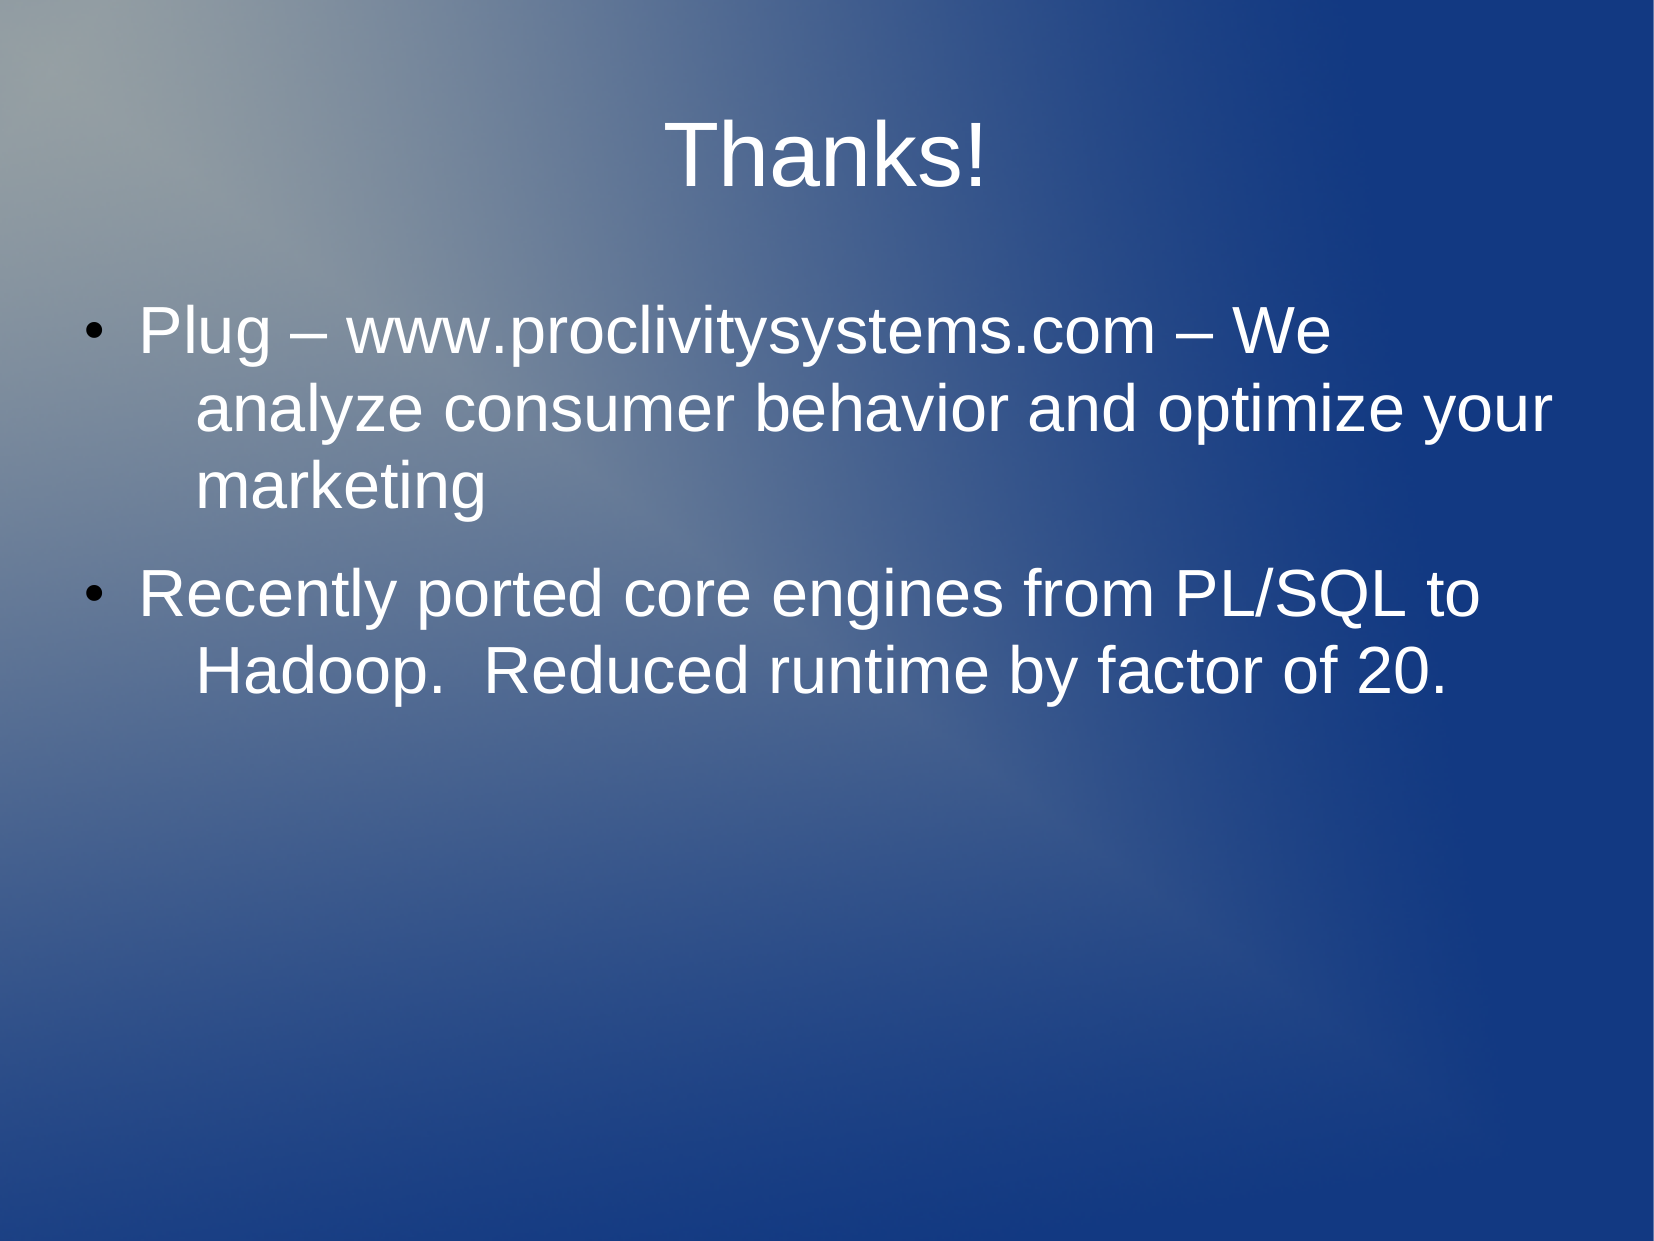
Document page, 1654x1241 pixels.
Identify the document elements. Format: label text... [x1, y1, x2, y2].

list Plug – www.proclivitysystems.com – We analyze consumer behavior and optimize your marketing Recently ported core engines from PL/SQL to Hadoop. Reduced runtime by factor of 20. [82, 290, 1571, 1109]
title Thanks! [82, 56, 1571, 249]
picture [0, 0, 1654, 1241]
